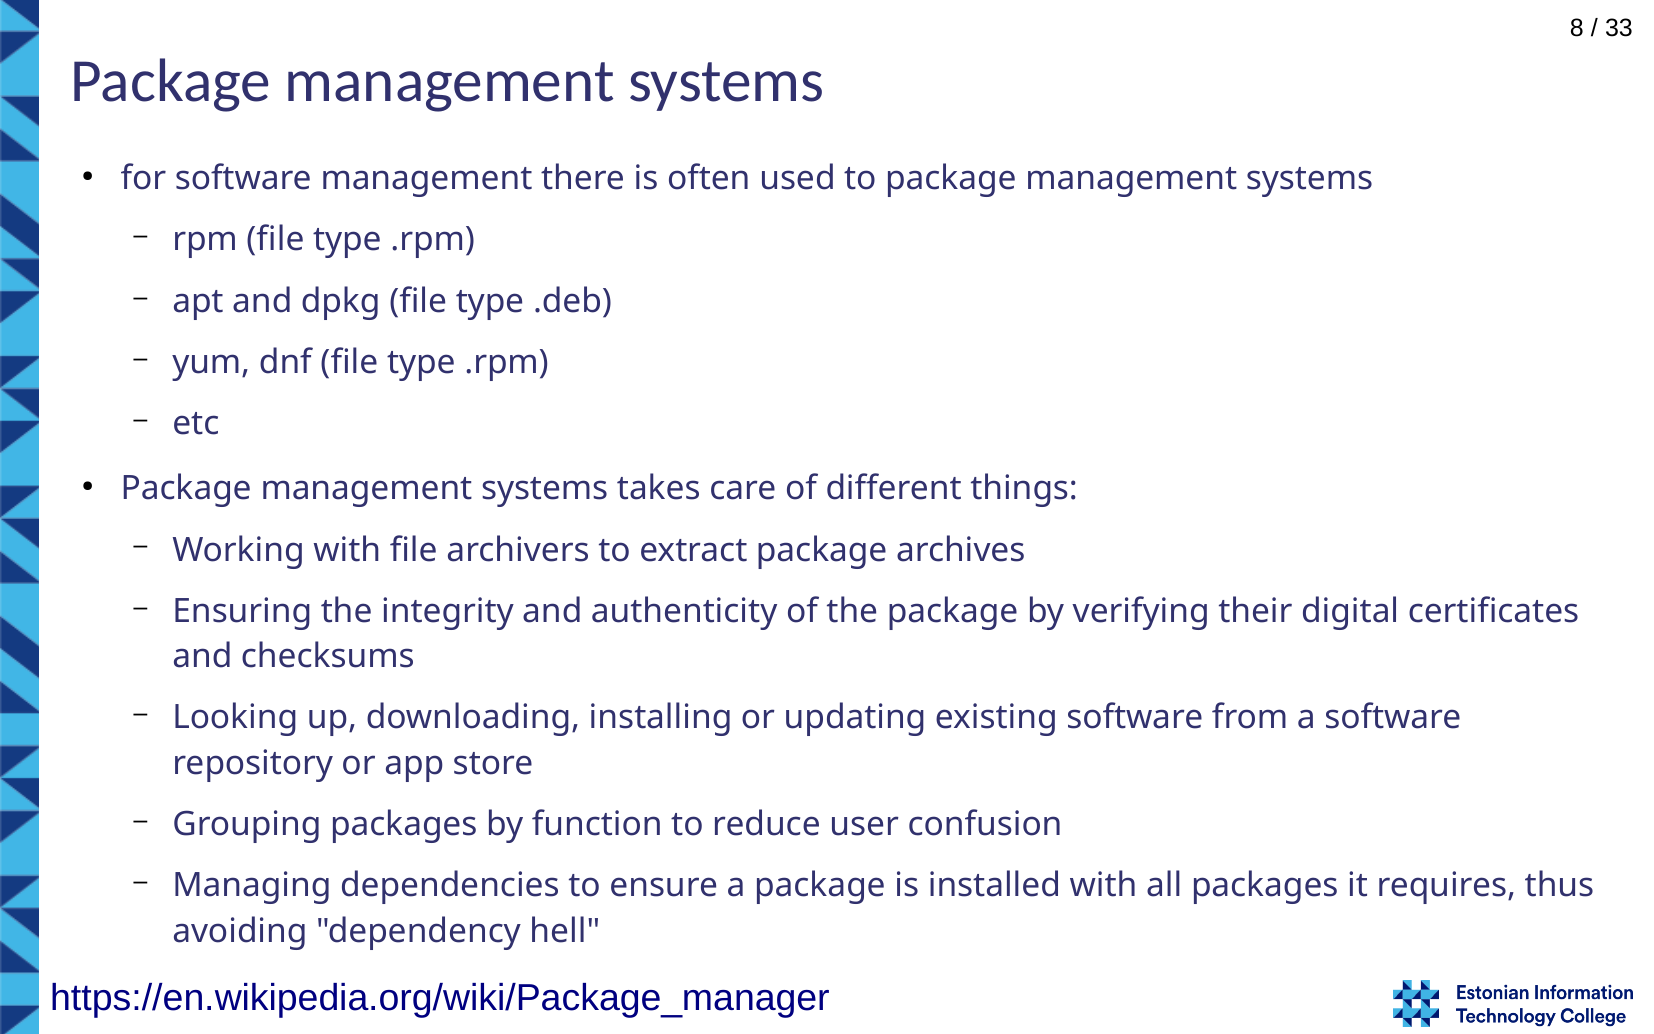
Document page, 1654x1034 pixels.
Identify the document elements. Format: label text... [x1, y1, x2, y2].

list for software management there is often used to package management systems rpm (file type .rpm) apt and dpkg (file type .deb) yum, dnf (file type .rpm) etc Package management systems takes care of different things: Working with file archivers to extract package archives Ensuring the integrity and authenticity of the package by verifying their digital certificates and checksums Looking up, downloading, installing or updating existing software from a software repository or app store Grouping packages by function to reduce user confusion Managing dependencies to ensure a package is installed with all packages it requires, thus avoiding "dependency hell" [68, 153, 1630, 957]
text_box https://en.wikipedia.org/wiki/Package_manager [35, 968, 845, 1025]
title Package management systems [70, 41, 1630, 130]
picture [1393, 980, 1633, 1027]
